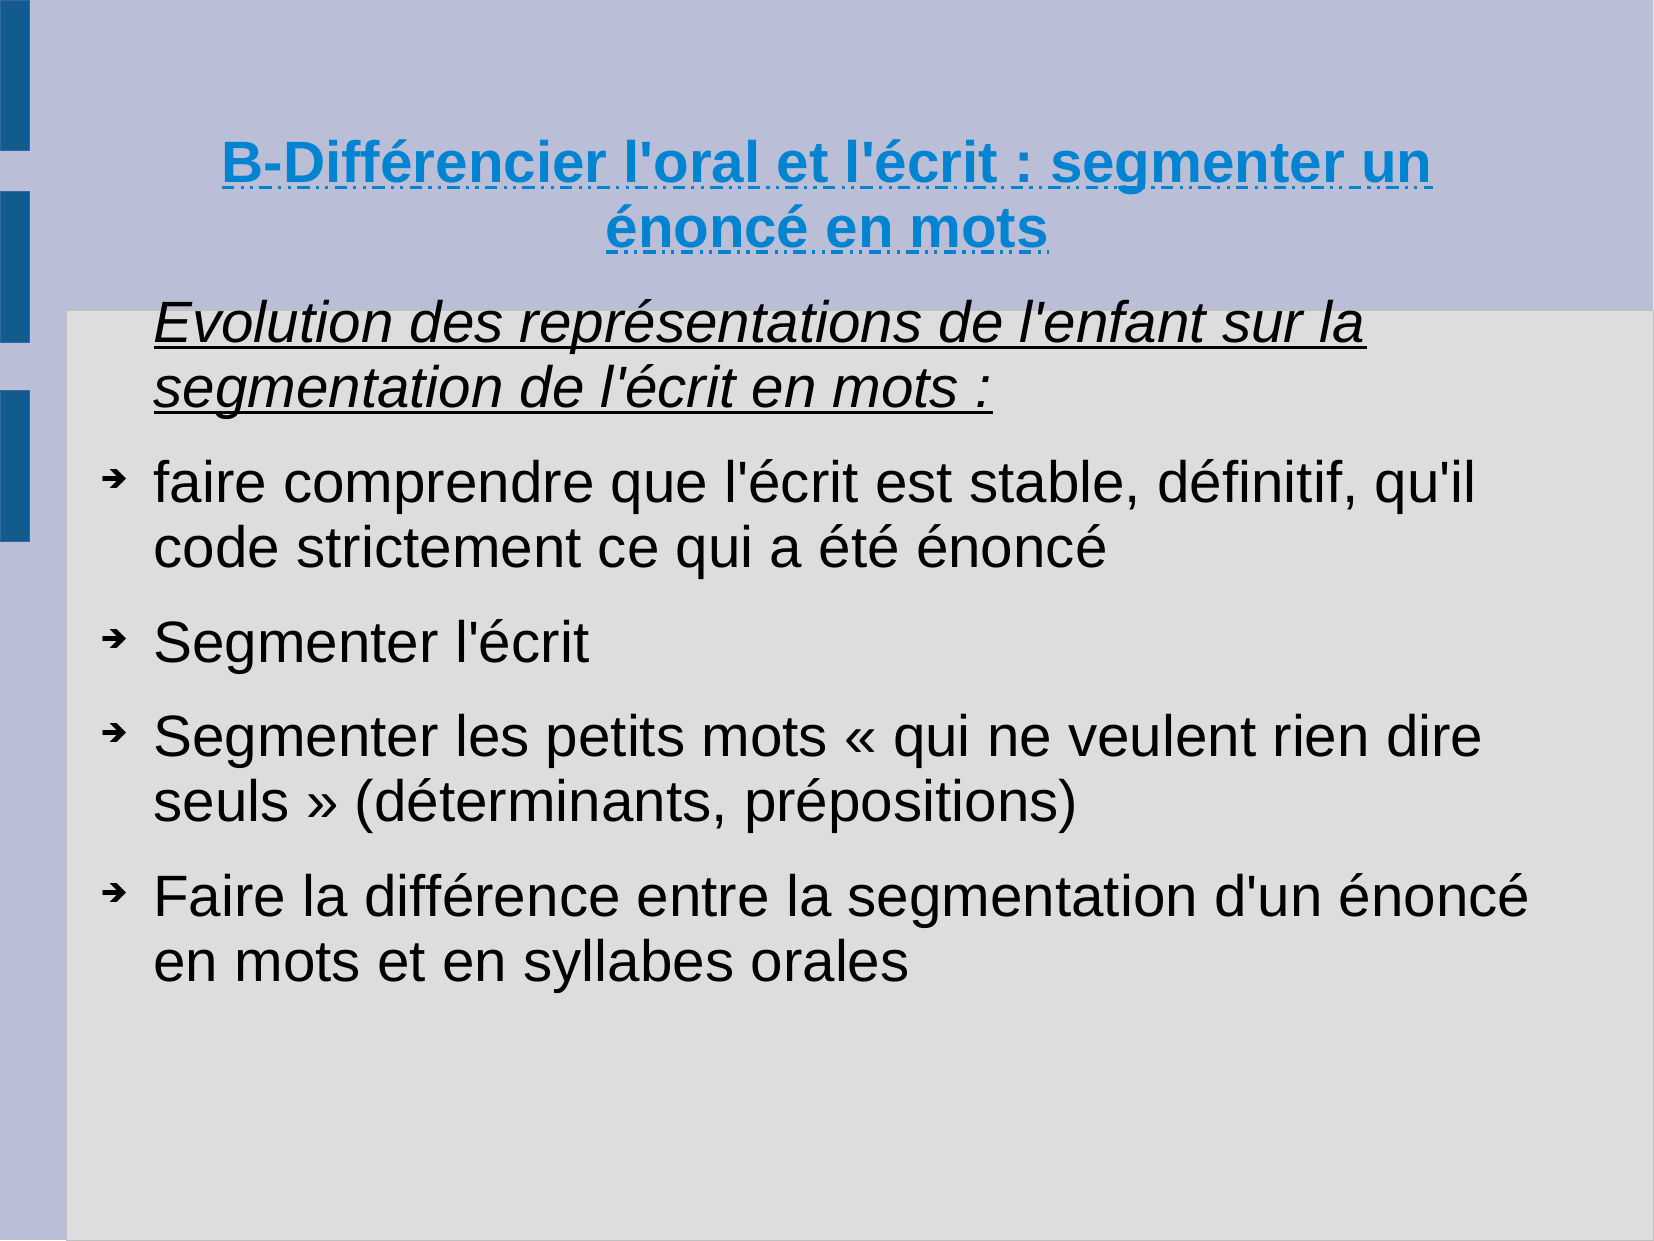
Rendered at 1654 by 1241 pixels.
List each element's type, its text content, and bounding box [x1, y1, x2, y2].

title B-Différencier l'oral et l'écrit : segmenter un énoncé en mots [121, 91, 1534, 290]
list Evolution des représentations de l'enfant sur la segmentation de l'écrit en mots : faire comprendre que l'écrit est stable, définitif, qu'il code strictement ce qui a été énoncé Segmenter l'écrit Segmenter les petits mots « qui ne veulent rien dire seuls » (déterminants, prépositions) Faire la différence entre la segmentation d'un énoncé en mots et en syllabes orales [82, 290, 1571, 994]
